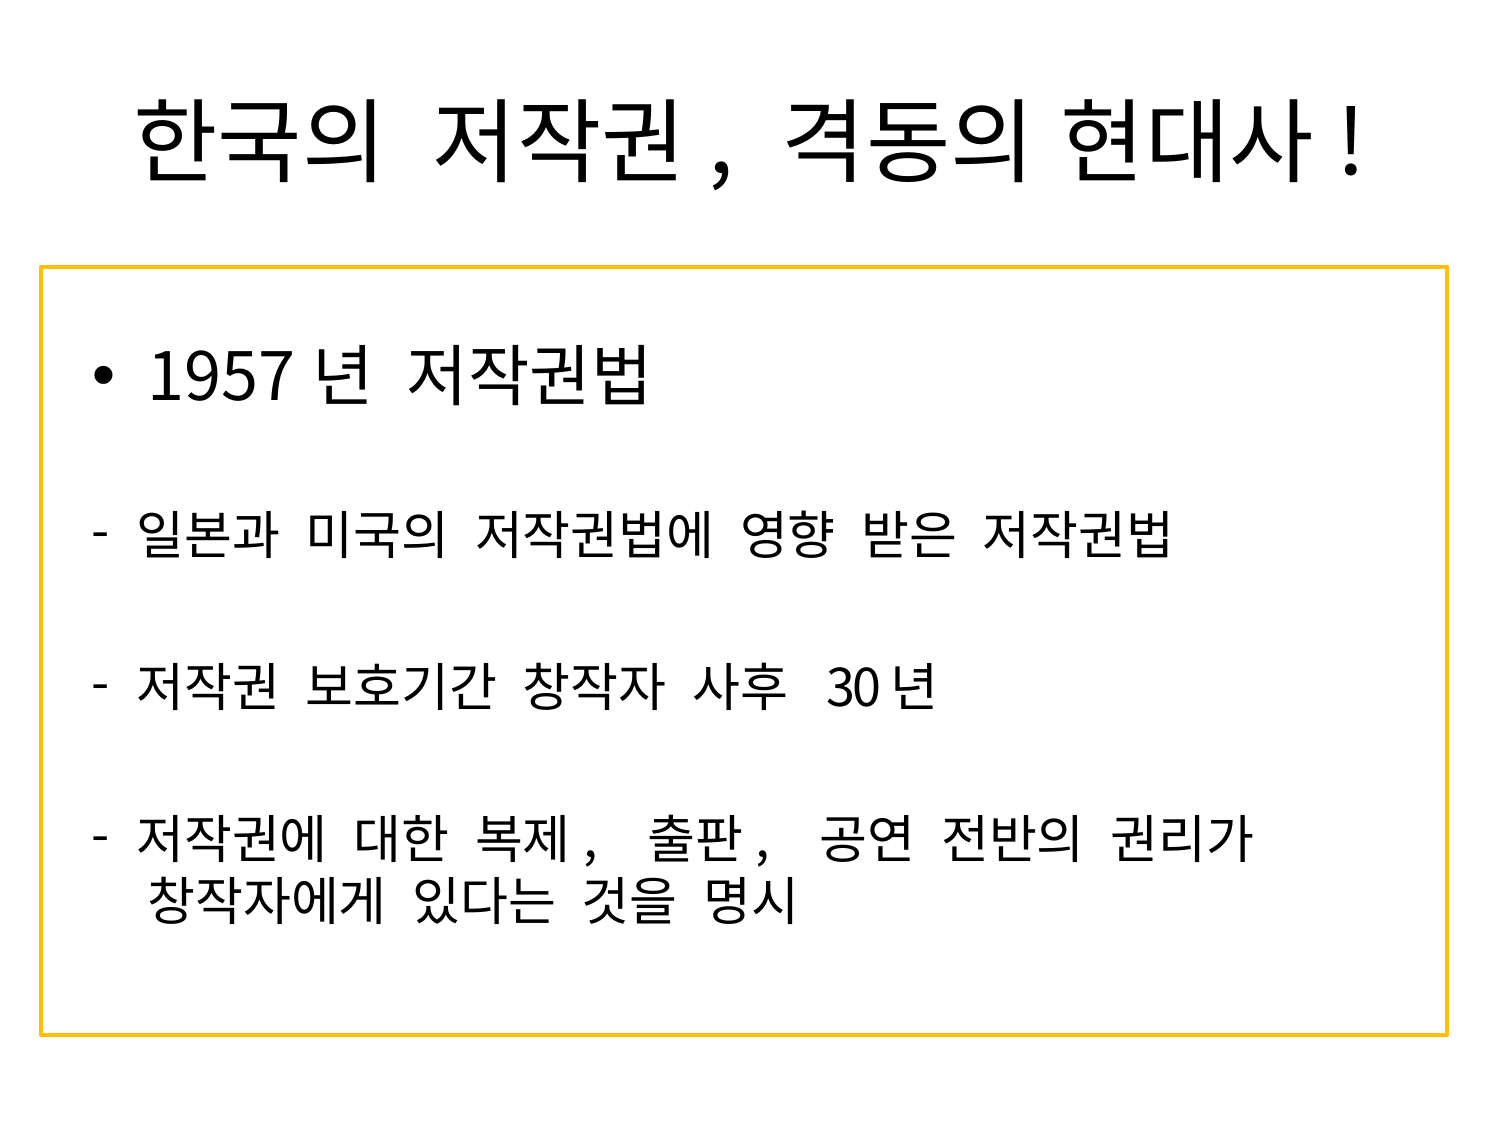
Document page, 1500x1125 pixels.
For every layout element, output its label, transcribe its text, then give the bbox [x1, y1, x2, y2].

title 한국의 저작권, 격동의 현대사! [75, 45, 1425, 233]
list 1957년 저작권법 - 일본과 미국의 저작권법에 영향 받은 저작권법 - 저작권 보호기간 창작자 사후 30년 - 저작권에 대한 복제, 출판, 공연 전반의 권리가 창작자에게 있다는 것을 명시 [76, 326, 1427, 976]
